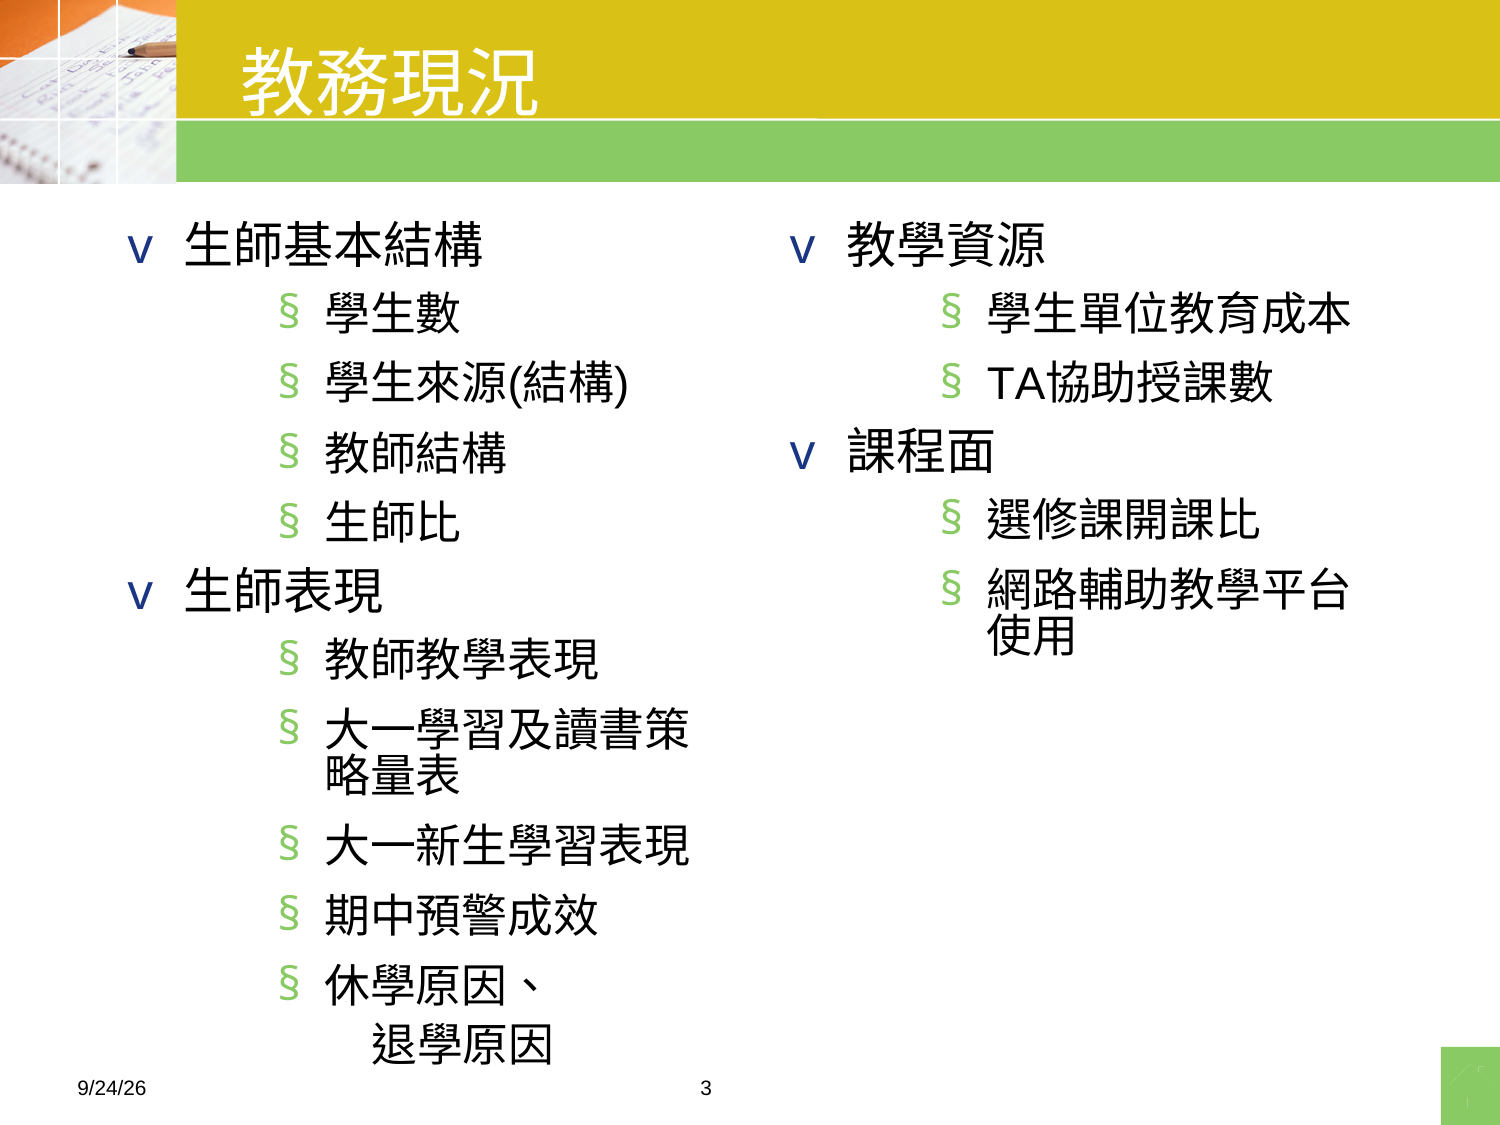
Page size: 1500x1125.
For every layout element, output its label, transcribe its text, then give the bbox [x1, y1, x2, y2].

text_box [1440, 1046, 1500, 1125]
text_box [62, 1067, 376, 1111]
text_box [637, 1067, 775, 1111]
title 教務現況 [225, 28, 1388, 109]
list 生師基本結構 學生數 學生來源(結構) 教師結構 生師比 生師表現 教師教學表現 大一學習及讀書策略量表 大一新生學習表現 期中預警成效 休學原因、退學原因 [112, 212, 751, 1051]
list 教學資源 學生單位教育成本 TA協助授課數 課程面 選修課開課比 網路輔助教學平台使用 [774, 212, 1413, 1051]
